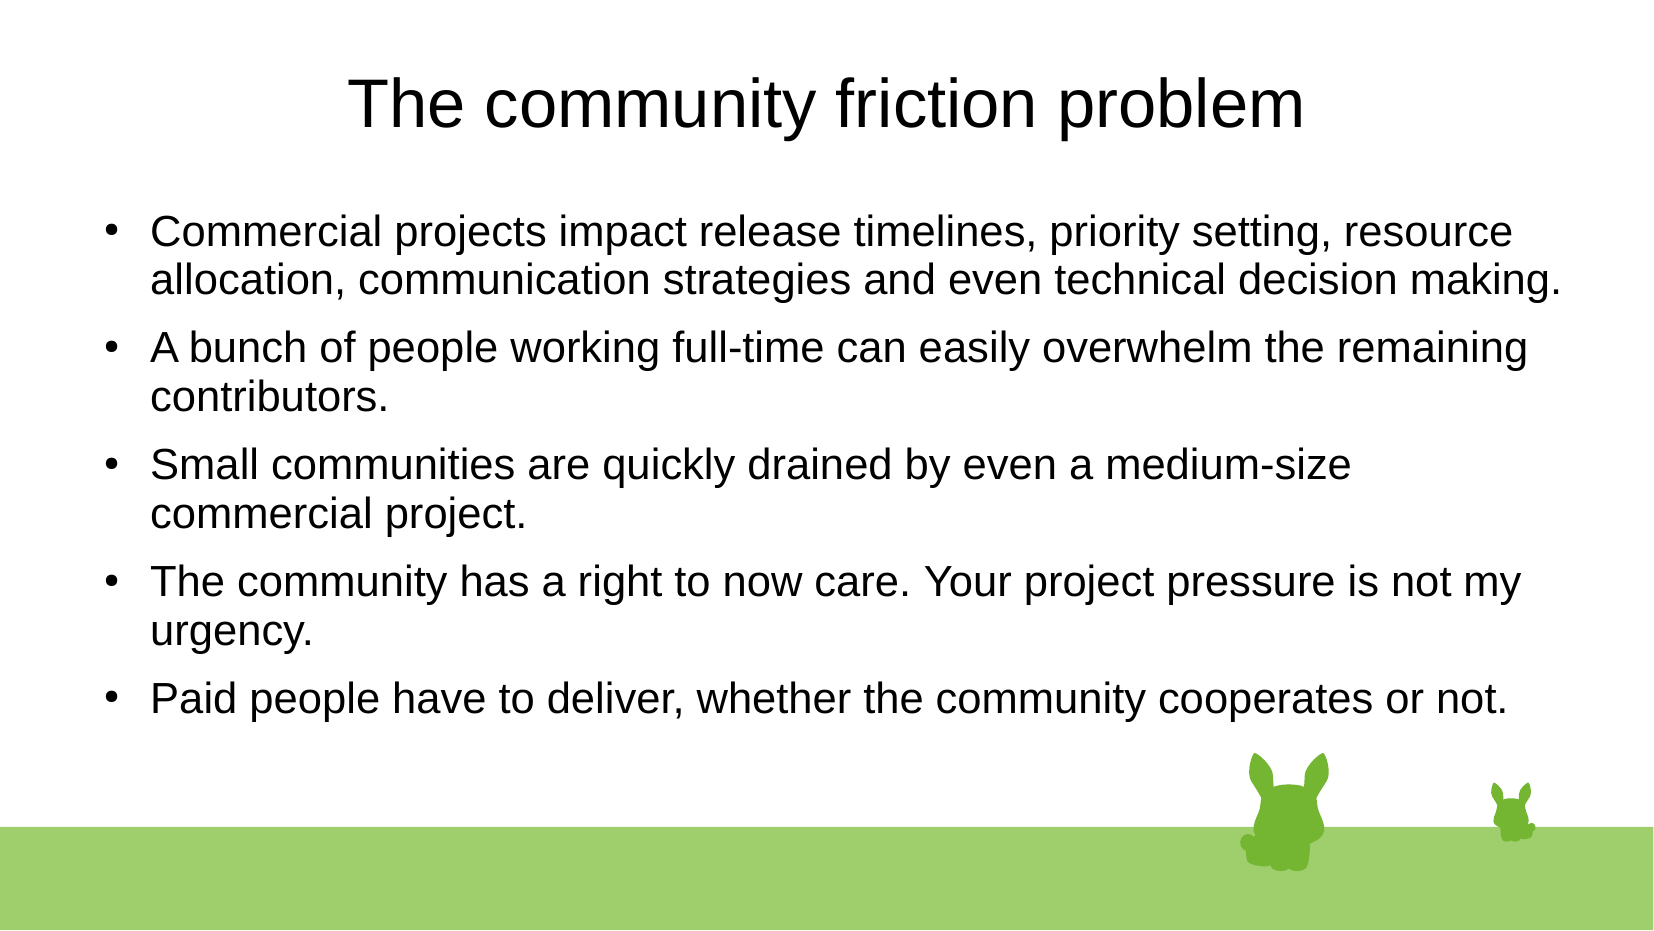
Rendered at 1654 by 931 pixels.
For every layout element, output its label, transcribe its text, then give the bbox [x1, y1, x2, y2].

list Commercial projects impact release timelines, priority setting, resource allocation, communication strategies and even technical decision making. A bunch of people working full-time can easily overwhelm the remaining contributors. Small communities are quickly drained by even a medium-size commercial project. The community has a right to now care. Your project pressure is not my urgency. Paid people have to deliver, whether the community cooperates or not. [88, 206, 1565, 739]
title The community friction problem [88, 29, 1565, 178]
